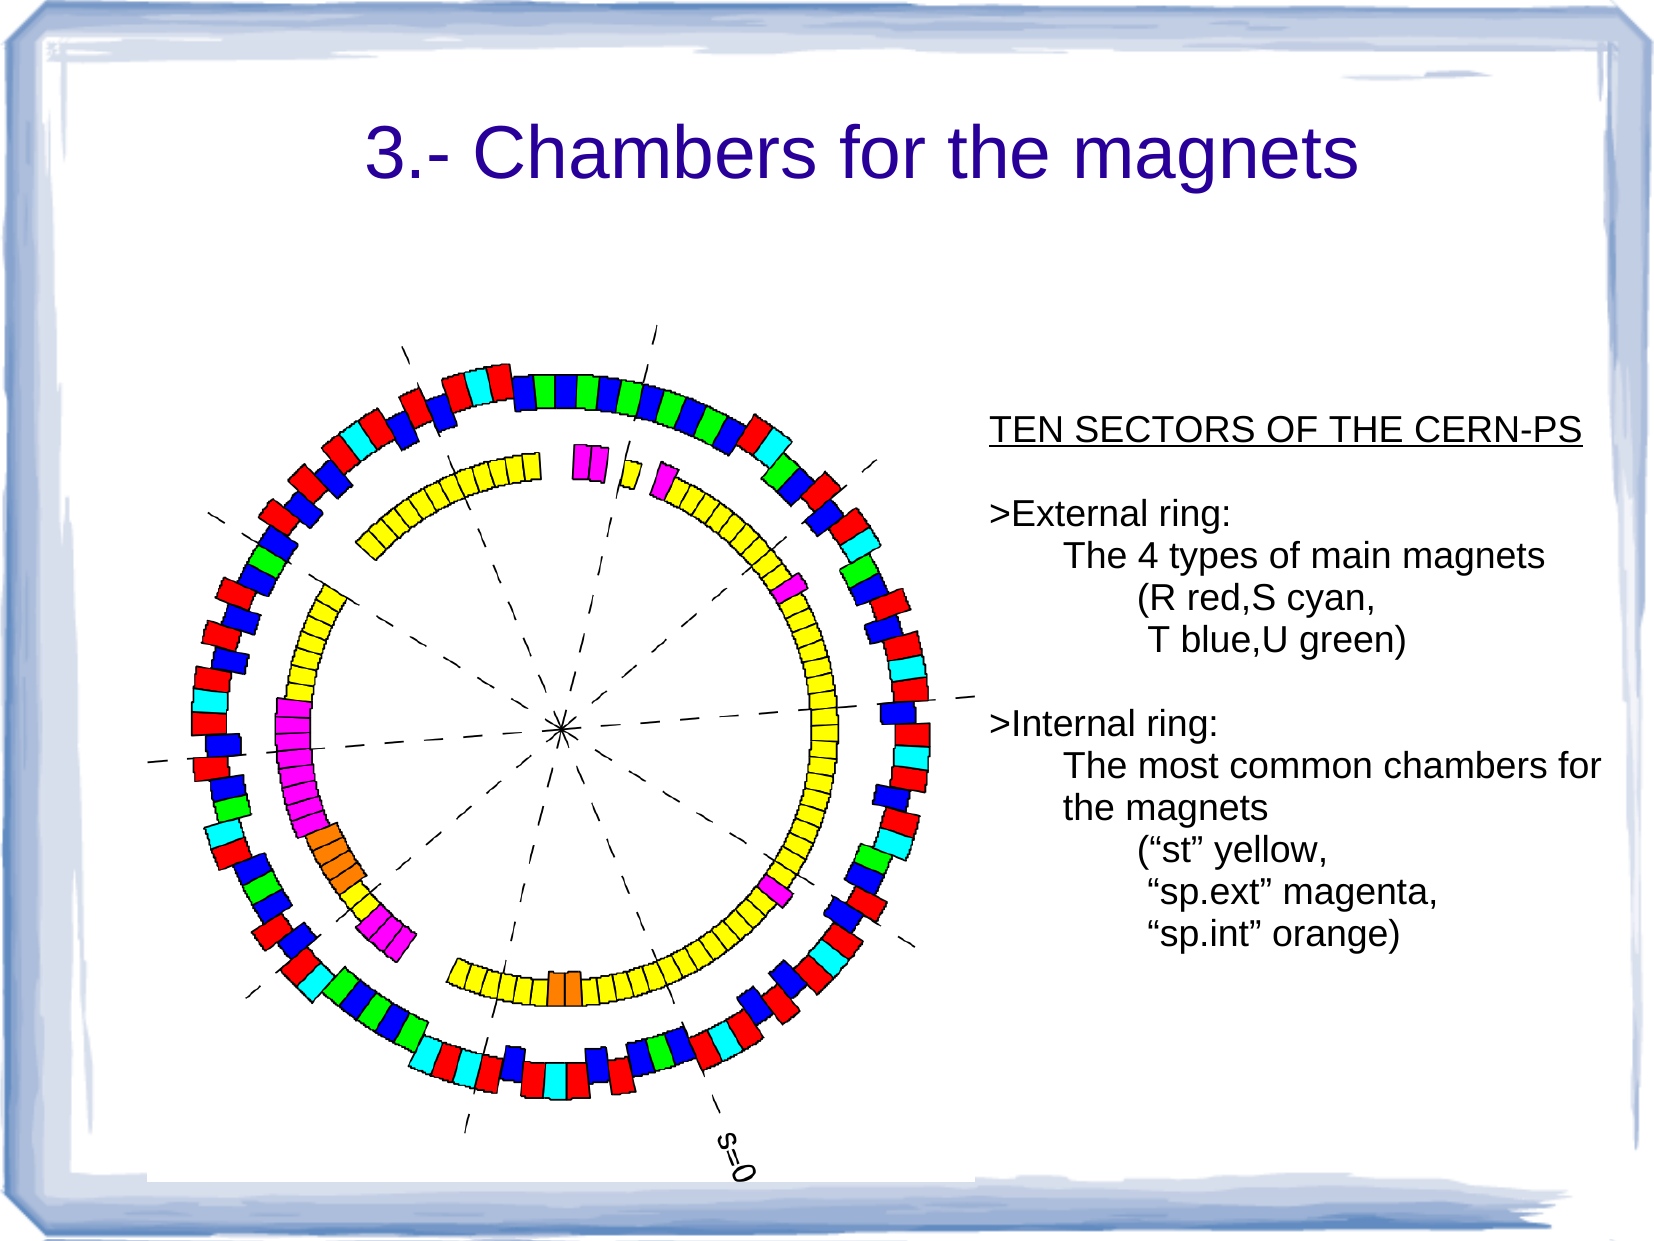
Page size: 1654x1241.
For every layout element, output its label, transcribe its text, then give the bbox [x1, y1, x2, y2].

text_box TEN SECTORS OF THE CERN-PS >External ring: The 4 types of main magnets (R red,S cyan, T blue,U green) >Internal ring: The most common chambers for the magnets (“st” yellow, “sp.ext” magenta, “sp.int” orange) [975, 401, 1642, 1004]
title 3.- Chambers for the magnets [82, 49, 1571, 257]
picture [0, 0, 1654, 1241]
